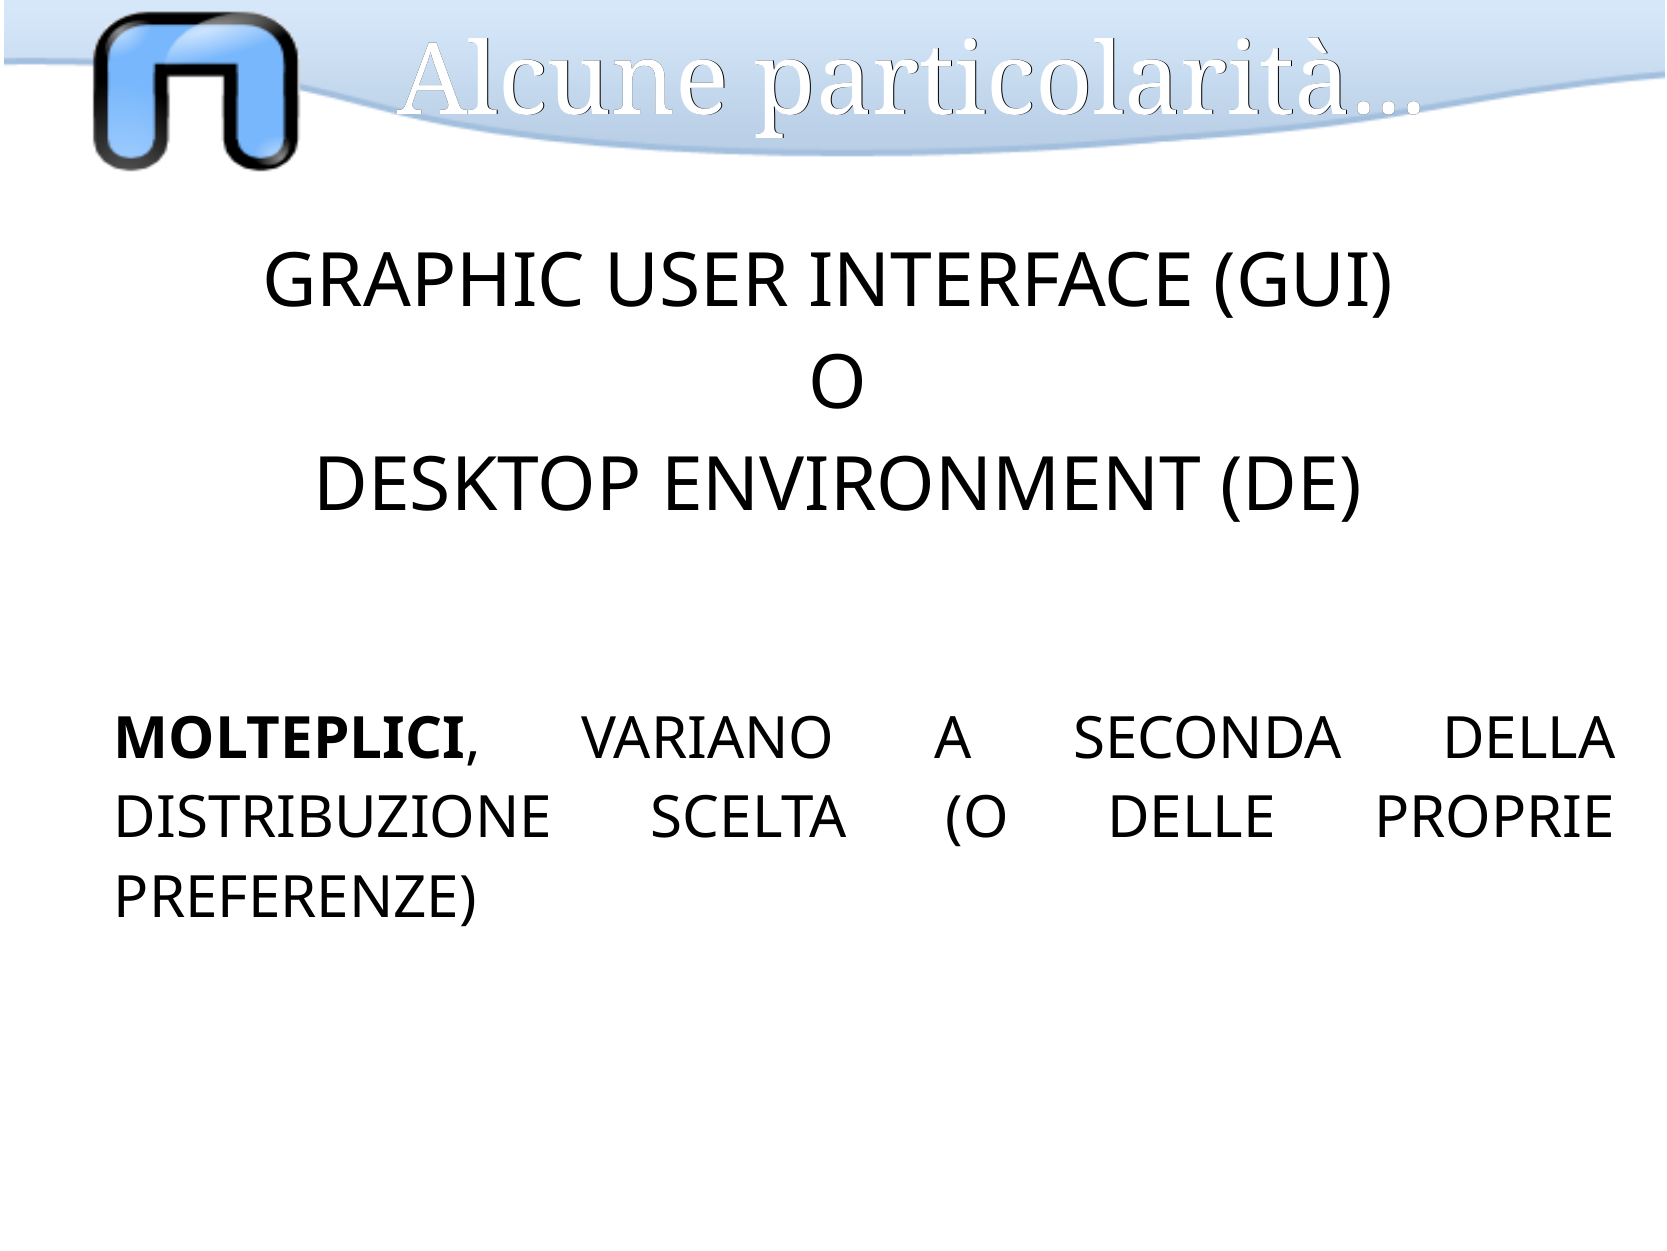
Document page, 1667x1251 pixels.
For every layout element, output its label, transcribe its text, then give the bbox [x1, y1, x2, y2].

list MOLTEPLICI, VARIANO A SECONDA DELLA DISTRIBUZIONE SCELTA (O DELLE PROPRIE PREFERENZE) [113, 560, 1616, 1251]
text_box Alcune particolarità... [382, 0, 1490, 143]
picture [0, 0, 1667, 1251]
title GRAPHIC USER INTERFACE (GUI) O DESKTOP ENVIRONMENT (DE) [176, 242, 1519, 517]
